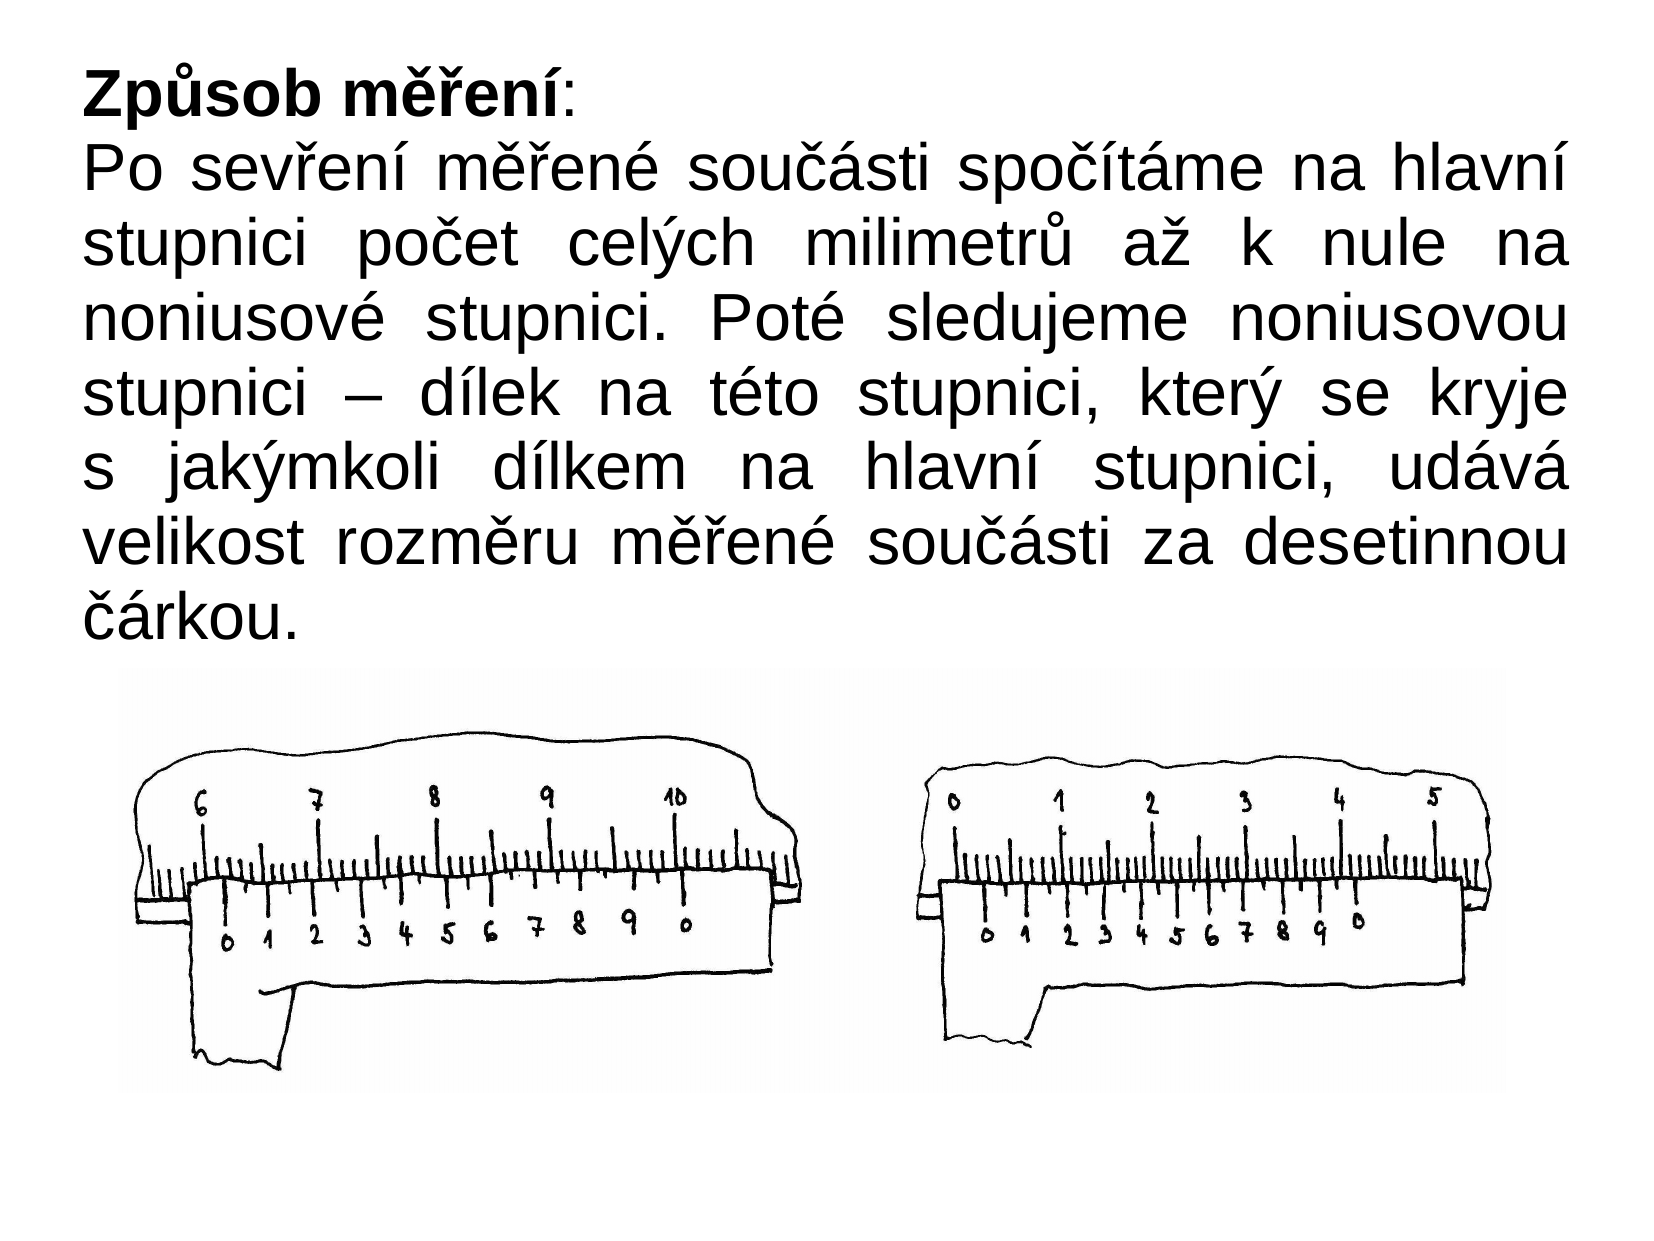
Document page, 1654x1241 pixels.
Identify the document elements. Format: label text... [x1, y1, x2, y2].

picture [118, 668, 1506, 1093]
subtitle Způsob měření: Po sevření měřené součásti spočítáme na hlavní stupnici počet celých milimetrů až k nule na noniusové stupnici. Poté sledujeme noniusovou stupnici – dílek na této stupnici, který se kryje s jakýmkoli dílkem na hlavní stupnici, udává velikost rozměru měřené součásti za desetinnou čárkou. [82, 55, 1571, 1103]
